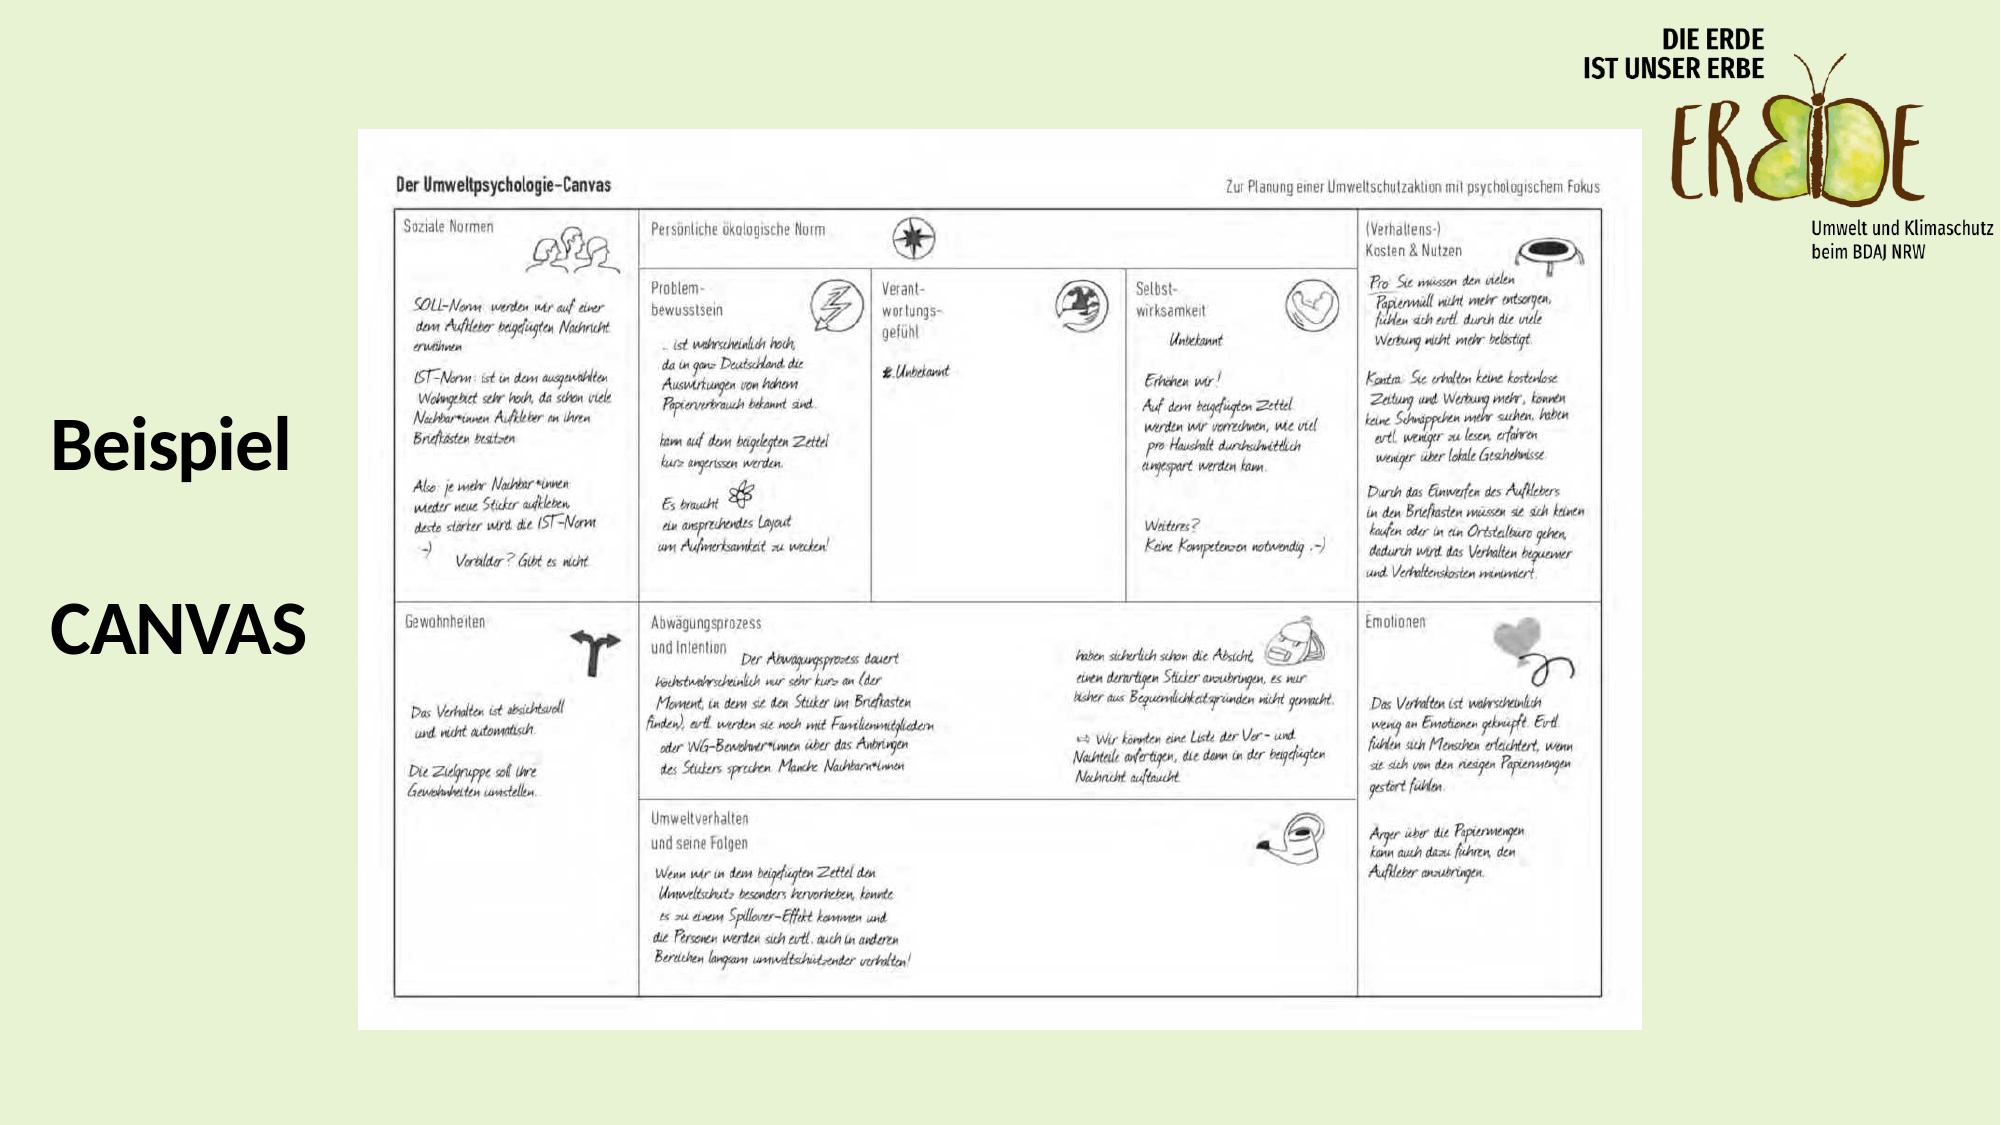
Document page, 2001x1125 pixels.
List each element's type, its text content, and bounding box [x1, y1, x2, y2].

text_box Beispiel CANVAS [50, 393, 324, 941]
picture [358, 129, 1642, 1030]
